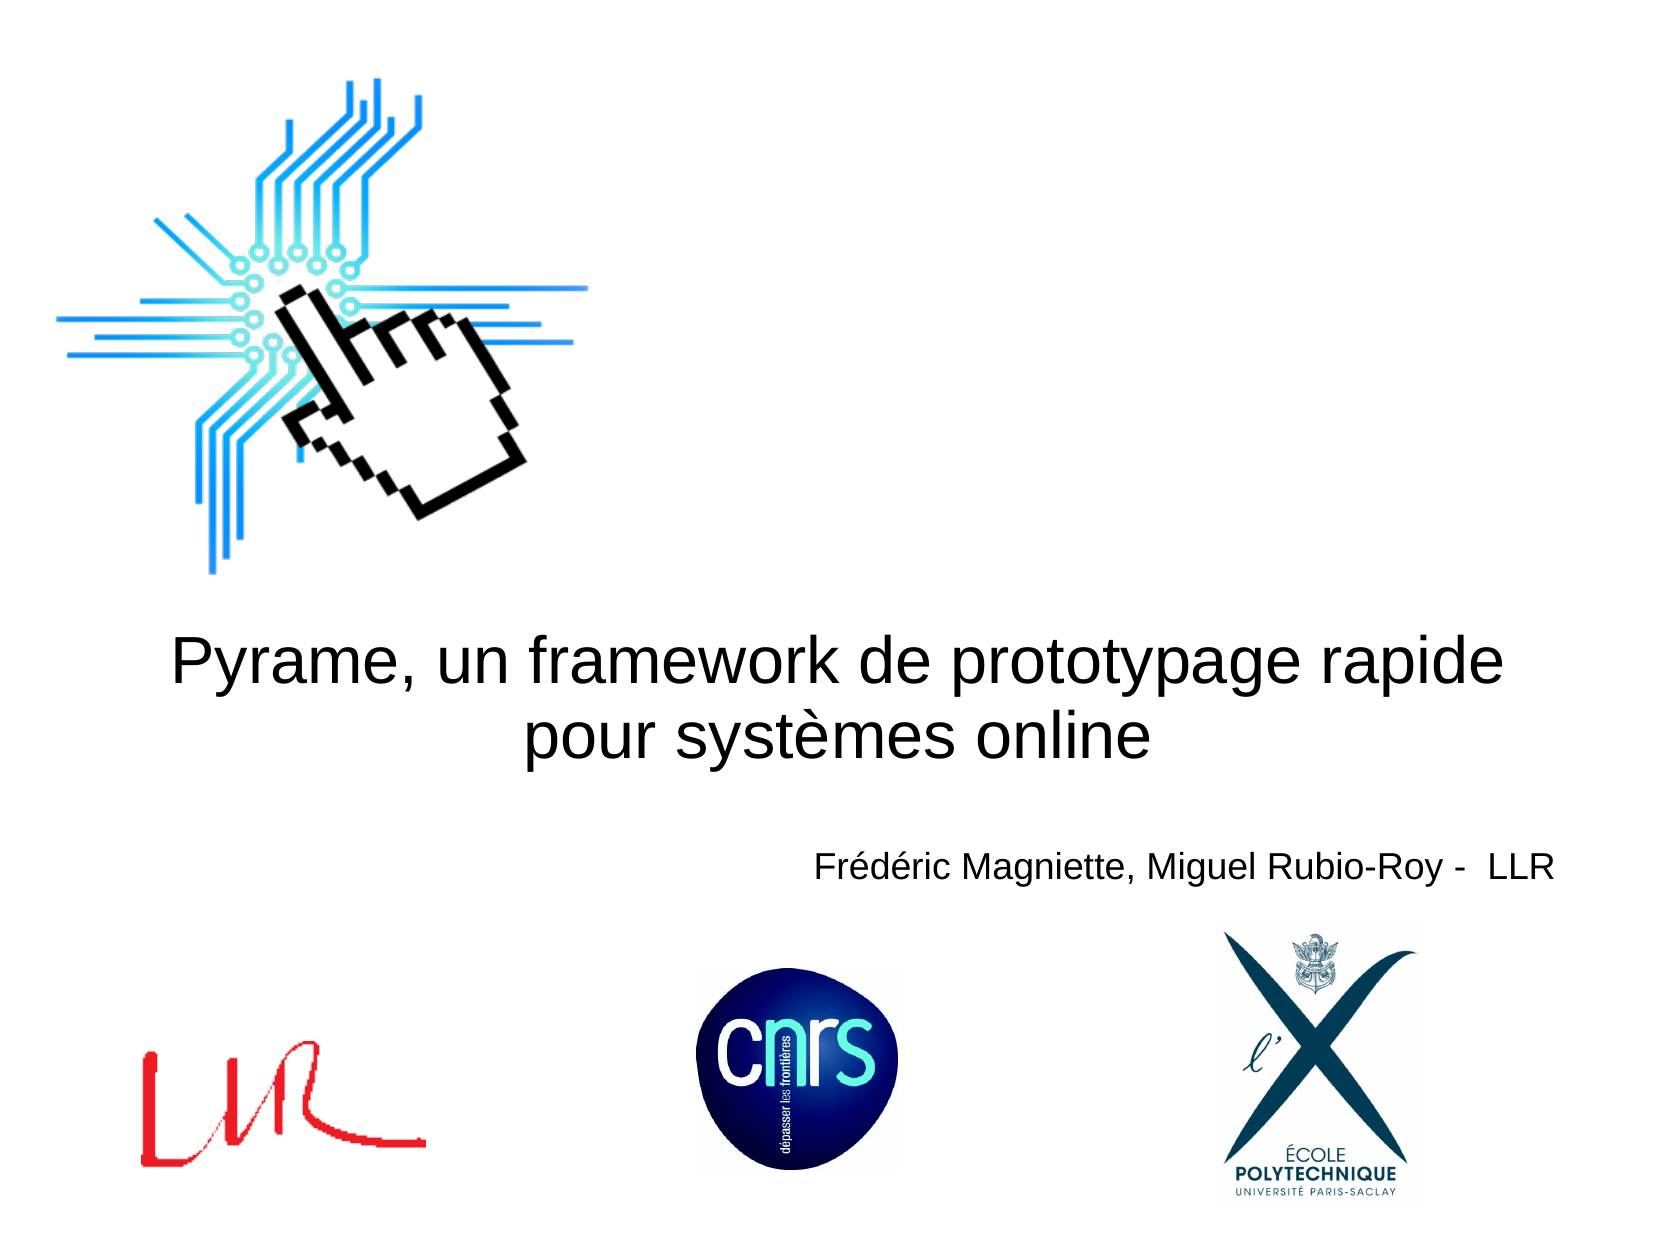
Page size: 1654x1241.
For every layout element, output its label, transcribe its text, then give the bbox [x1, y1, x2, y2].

text_box Frédéric Magniette, Miguel Rubio-Roy - LLR [798, 838, 1571, 896]
text_box Pyrame, un framework de prototypage rapide pour systèmes online [165, 545, 1512, 851]
picture [1216, 921, 1425, 1206]
picture [141, 1041, 426, 1170]
picture [696, 968, 898, 1170]
picture [47, 70, 596, 584]
